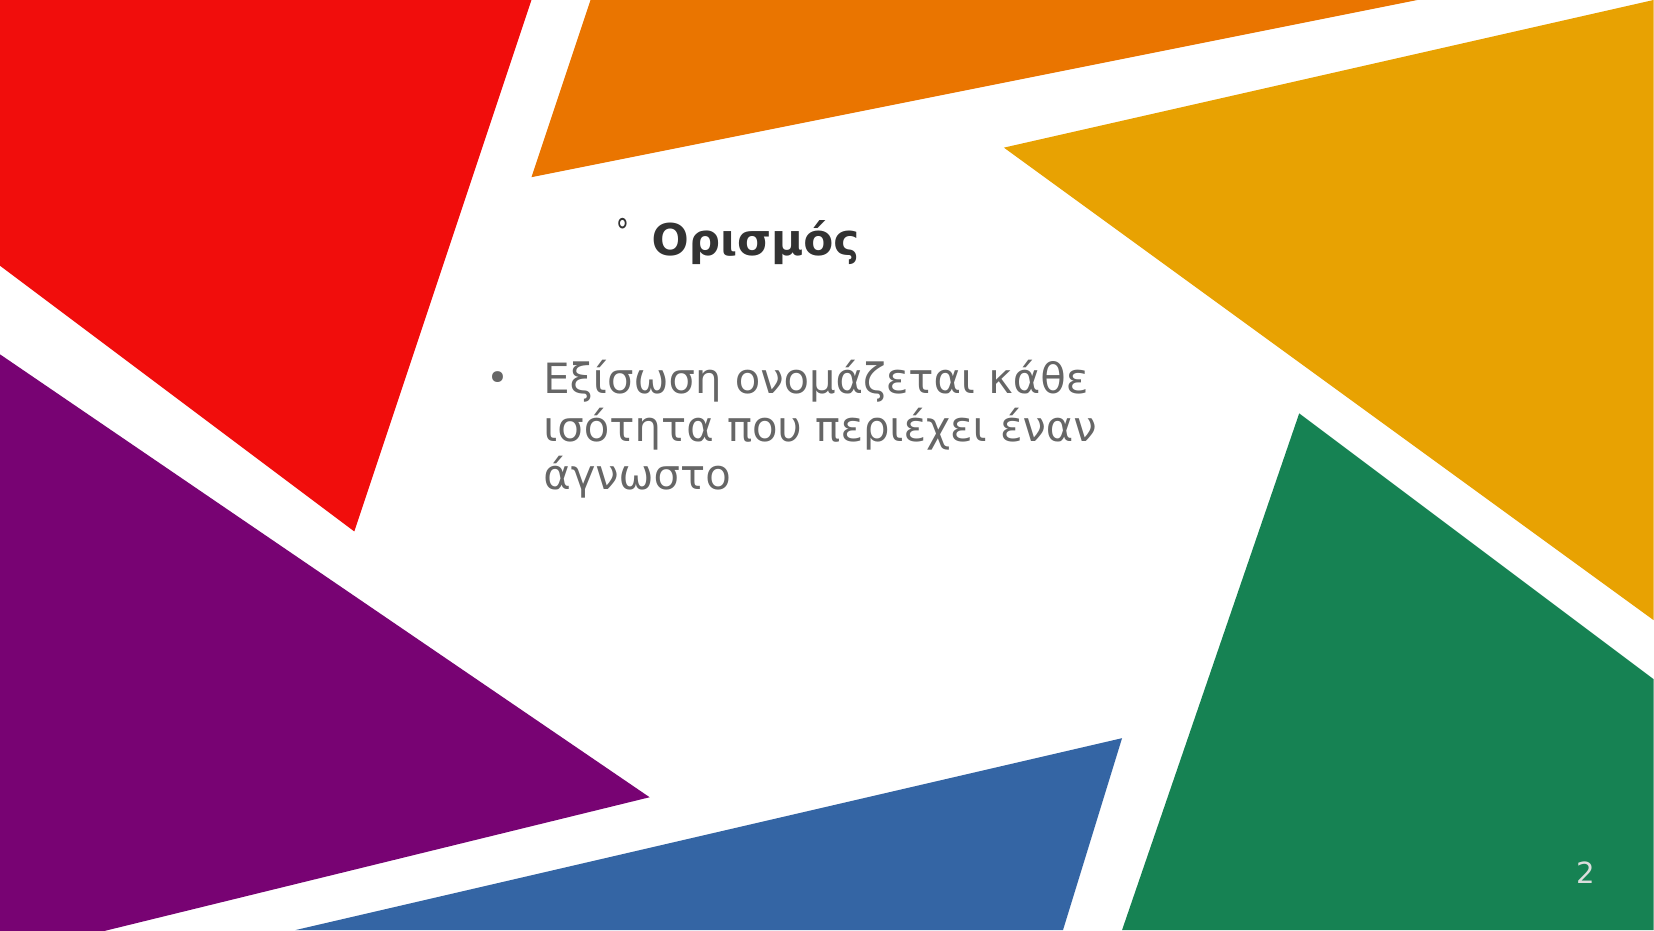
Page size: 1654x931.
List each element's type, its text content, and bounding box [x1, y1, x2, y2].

list Εξίσωση ονομάζεται κάθε ισότητα που περιέχει έναν άγνωστο [472, 354, 1182, 768]
title ﾟΟρισμός [383, 147, 1093, 325]
